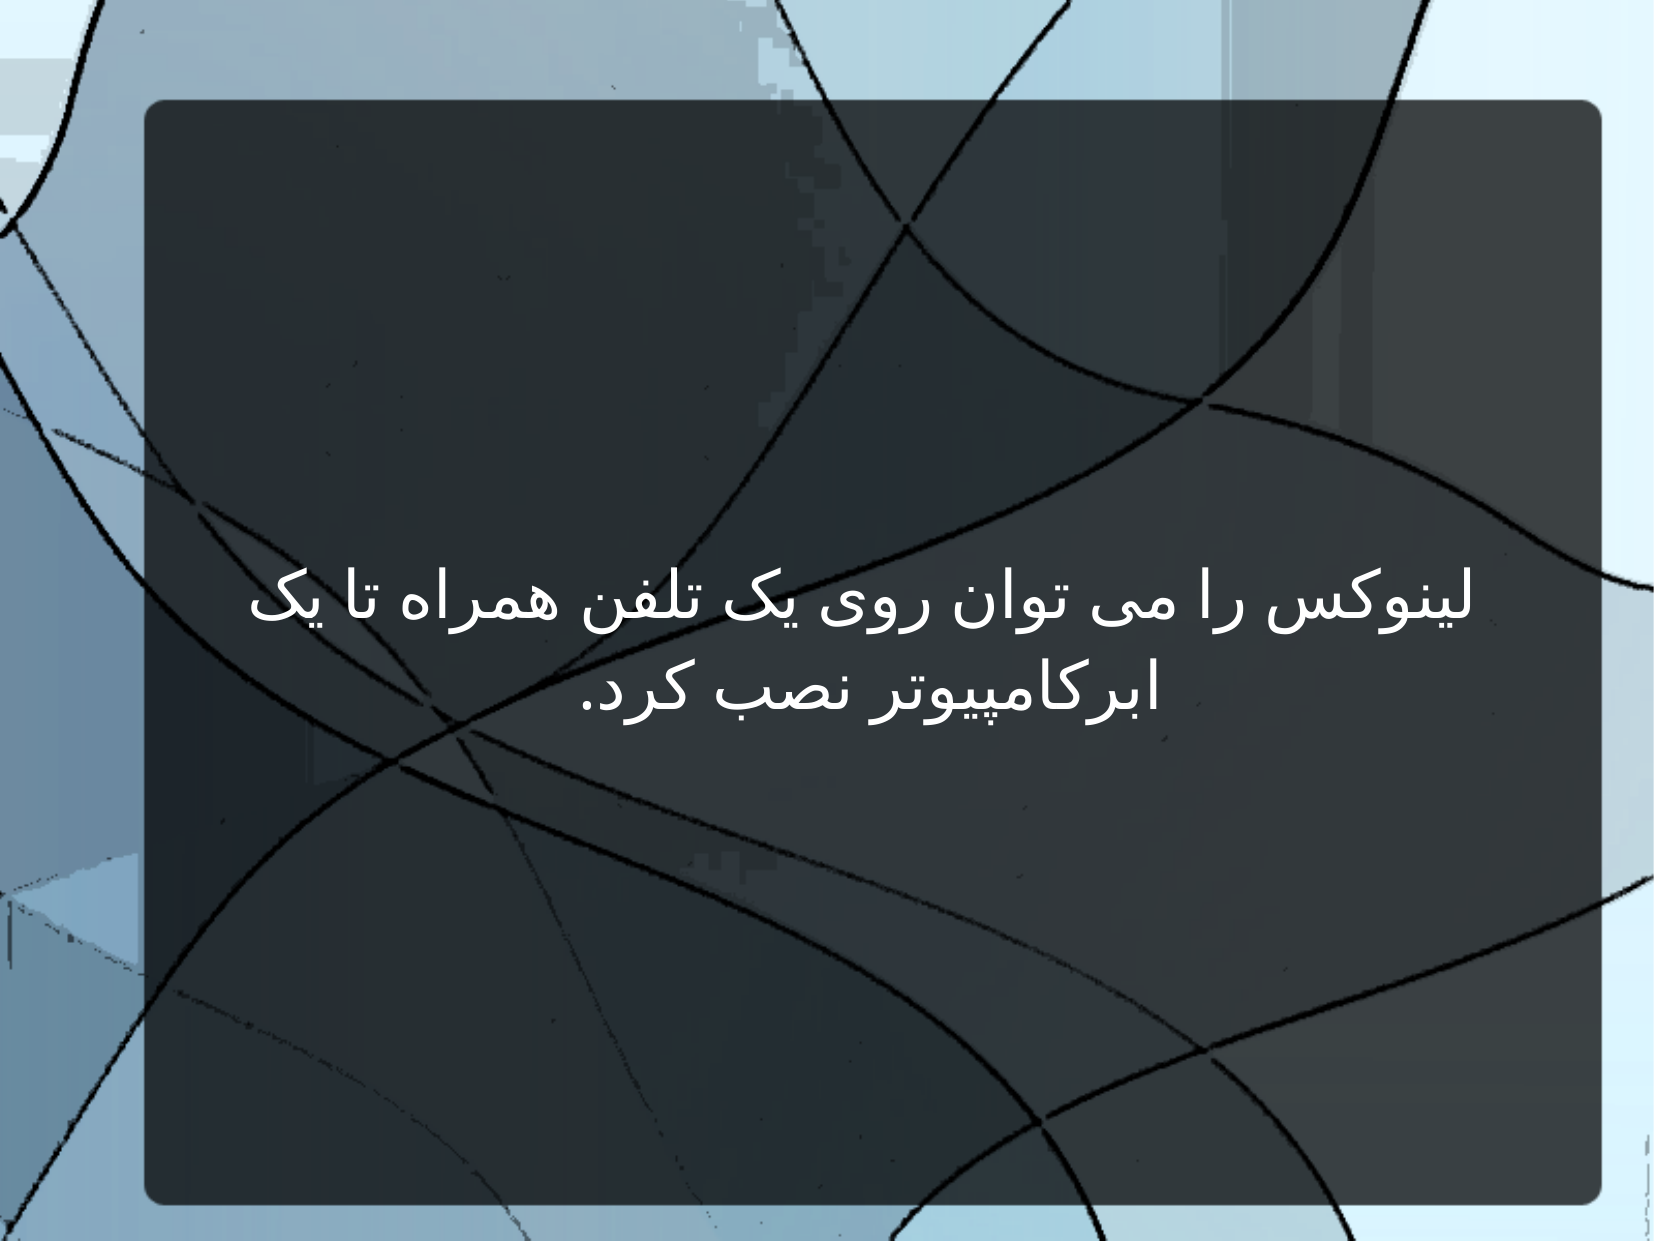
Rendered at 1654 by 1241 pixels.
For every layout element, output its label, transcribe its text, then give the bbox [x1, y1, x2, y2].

subtitle لینوکس را می توان روی یک تلفن همراه تا یک ابرکامپیوتر نصب کرد. [159, 115, 1583, 1161]
picture [0, 0, 1654, 1241]
